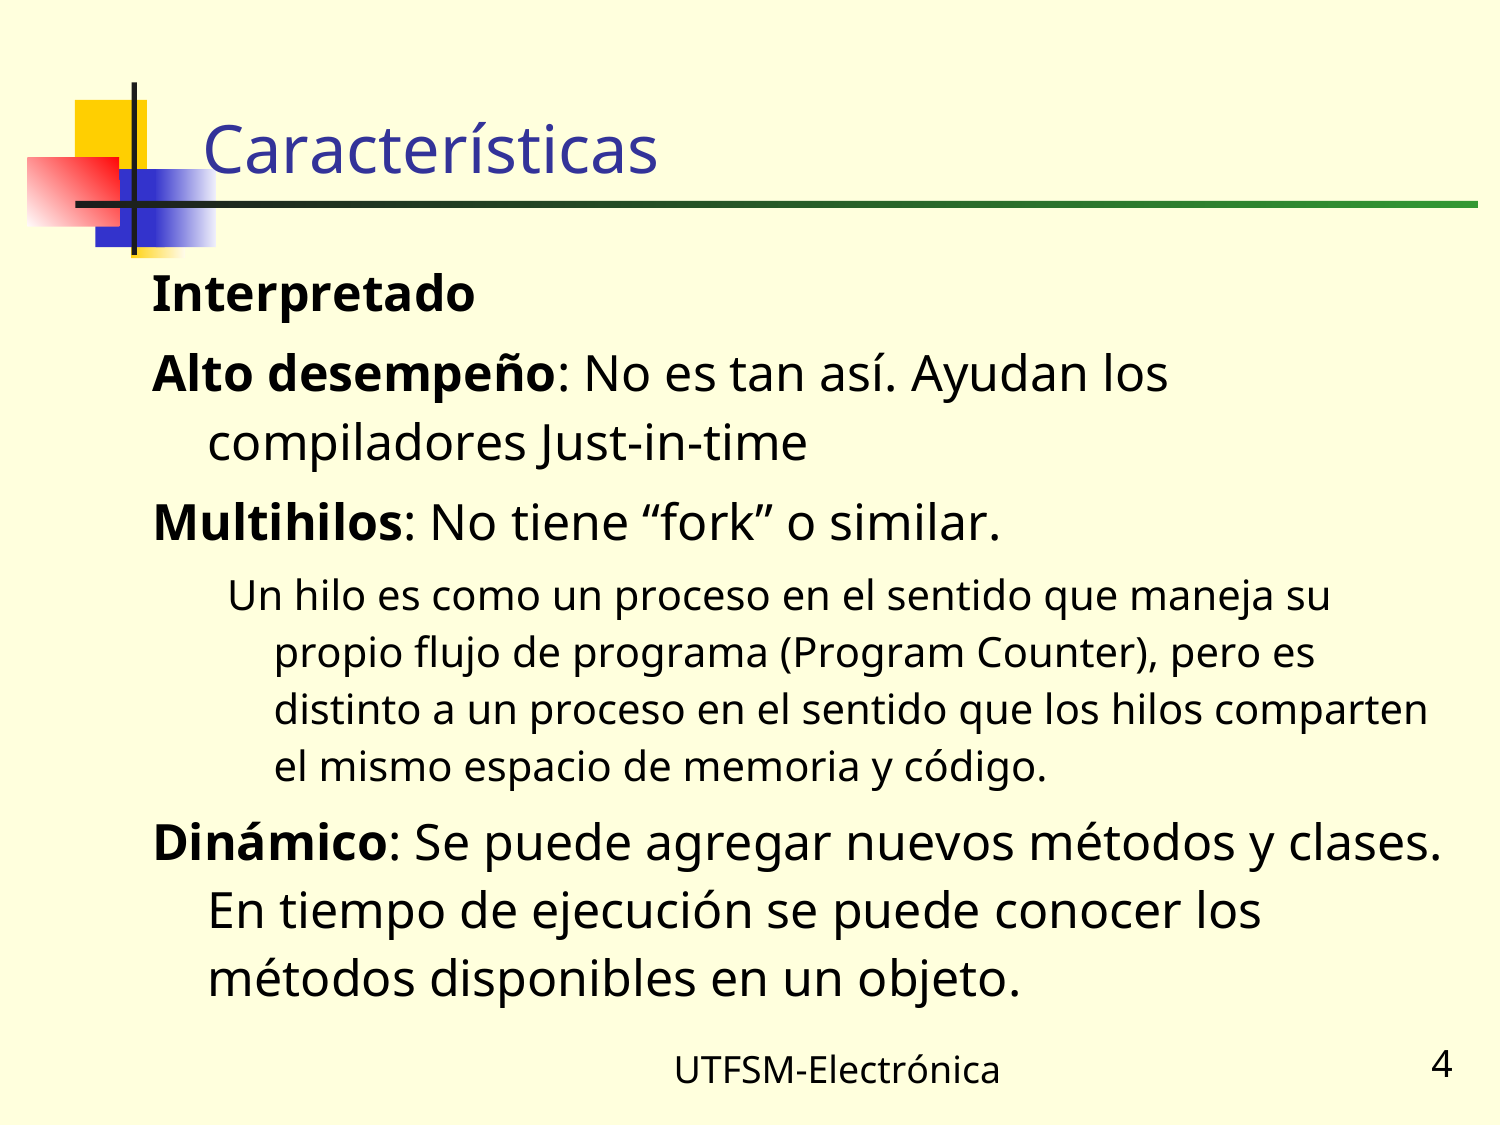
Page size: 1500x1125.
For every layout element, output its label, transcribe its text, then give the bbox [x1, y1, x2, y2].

title Características [187, 37, 1466, 201]
list Interpretado Alto desempeño: No es tan así. Ayudan los compiladores Just-in-time Multihilos: No tiene “fork” o similar. Un hilo es como un proceso en el sentido que maneja su propio flujo de programa (Program Counter), pero es distinto a un proceso en el sentido que los hilos comparten el mismo espacio de memoria y código. Dinámico: Se puede agregar nuevos métodos y clases. En tiempo de ejecución se puede conocer los métodos disponibles en un objeto. [137, 249, 1463, 1013]
